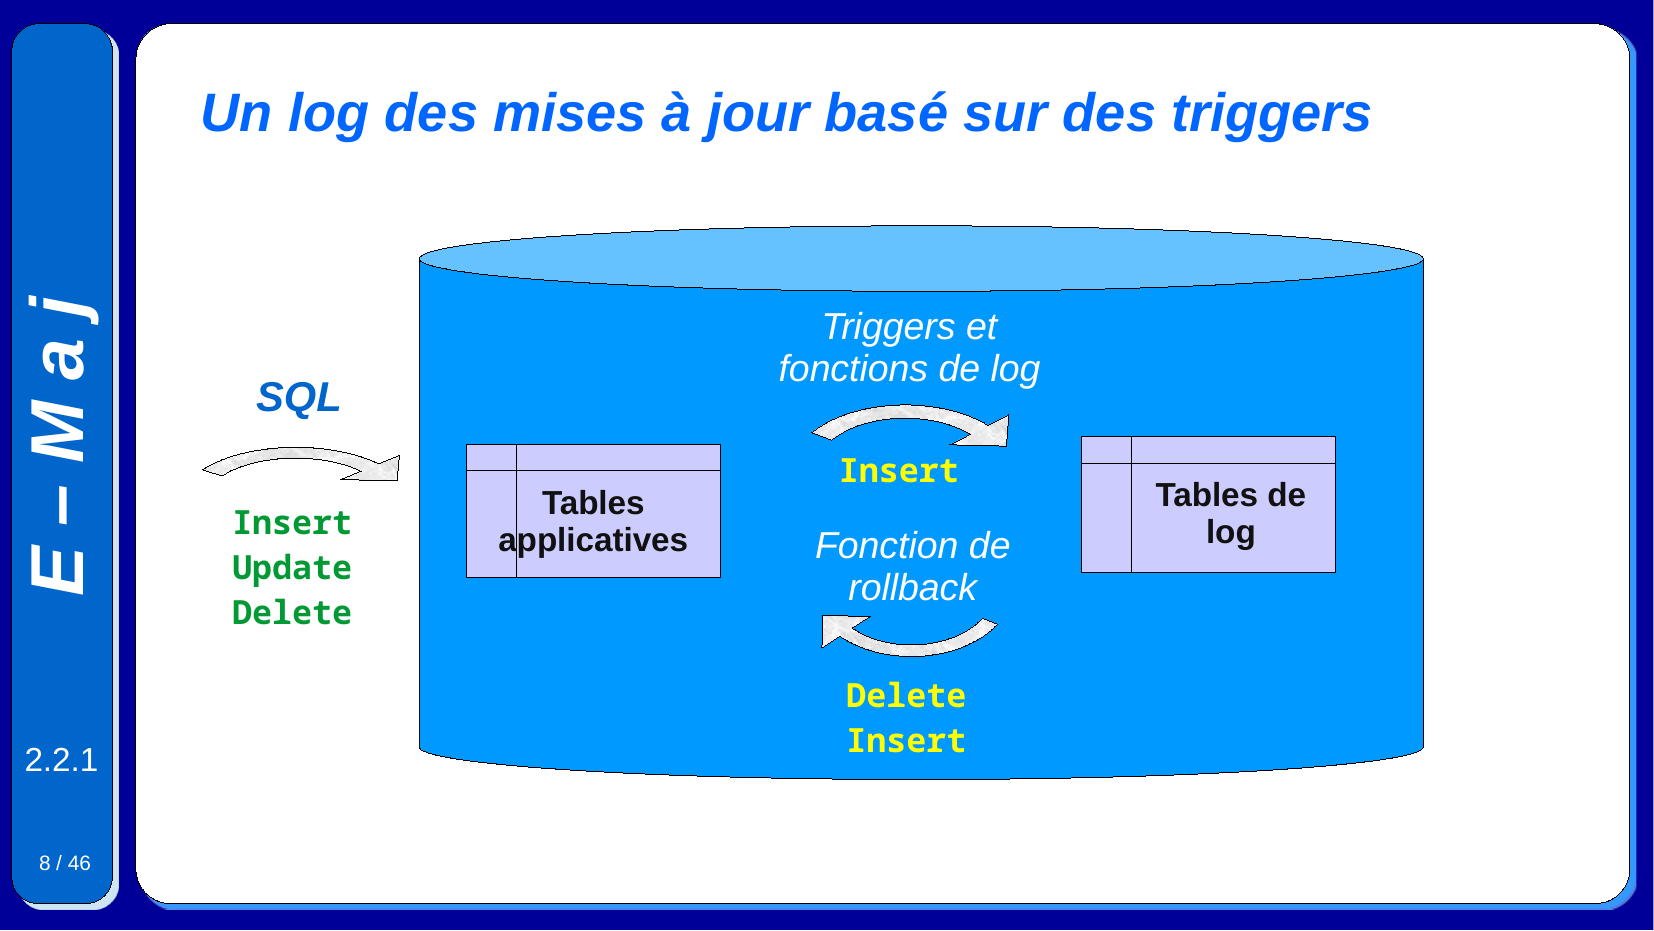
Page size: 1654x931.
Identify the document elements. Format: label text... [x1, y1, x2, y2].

text_box [419, 260, 1424, 780]
text_box [202, 447, 400, 481]
text_box Tables de log [1138, 468, 1323, 561]
text_box Triggers et fonctions de log [761, 298, 1058, 398]
text_box Tables applicatives [448, 476, 739, 569]
text_box Insert [817, 439, 981, 494]
text_box Insert Update Delete [183, 491, 402, 626]
text_box Delete Insert [802, 664, 1010, 759]
text_box Fonction de rollback [755, 516, 1070, 616]
title Un log des mises à jour basé sur des triggers [200, 34, 1575, 191]
text_box SQL [194, 366, 404, 428]
